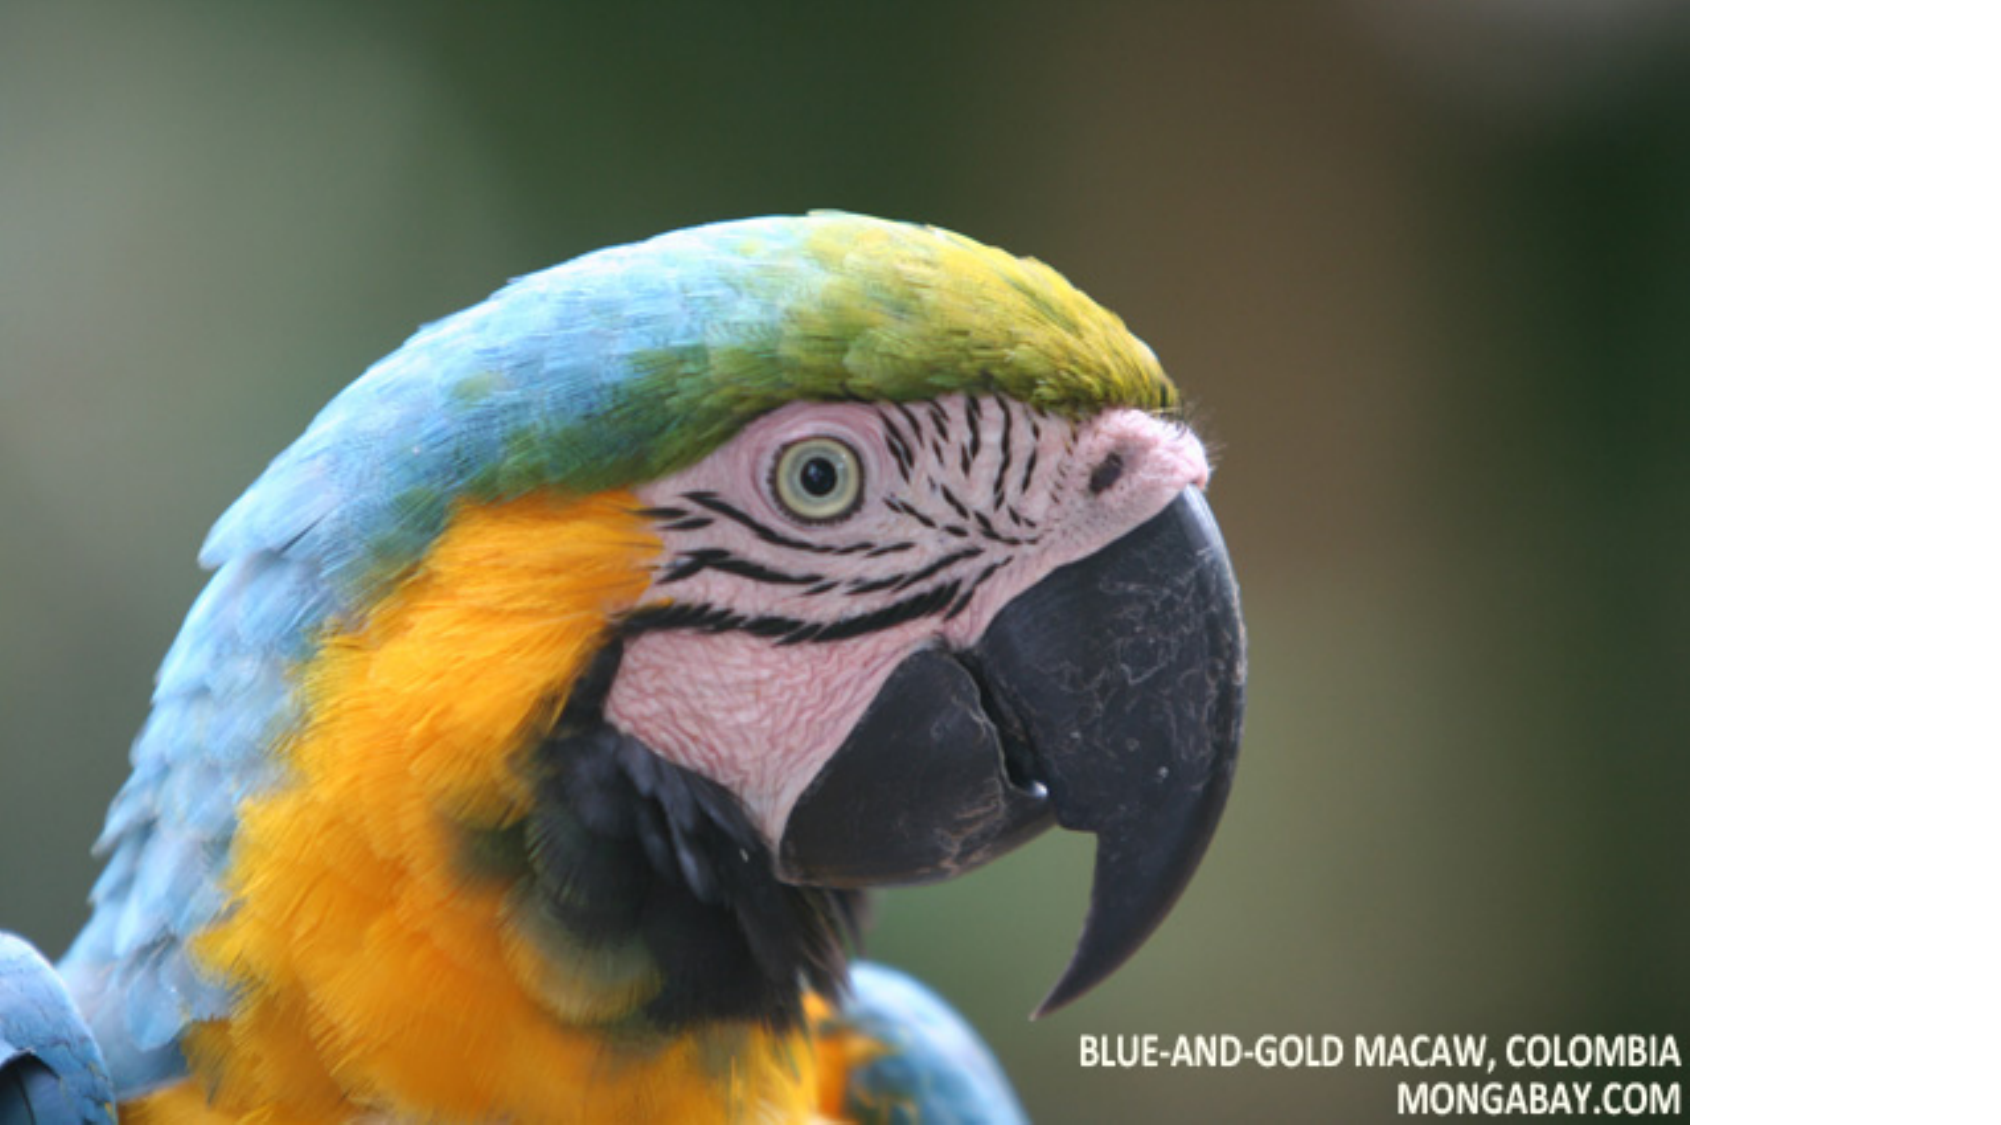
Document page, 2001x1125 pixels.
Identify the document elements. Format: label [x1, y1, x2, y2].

picture [0, 0, 1690, 1125]
